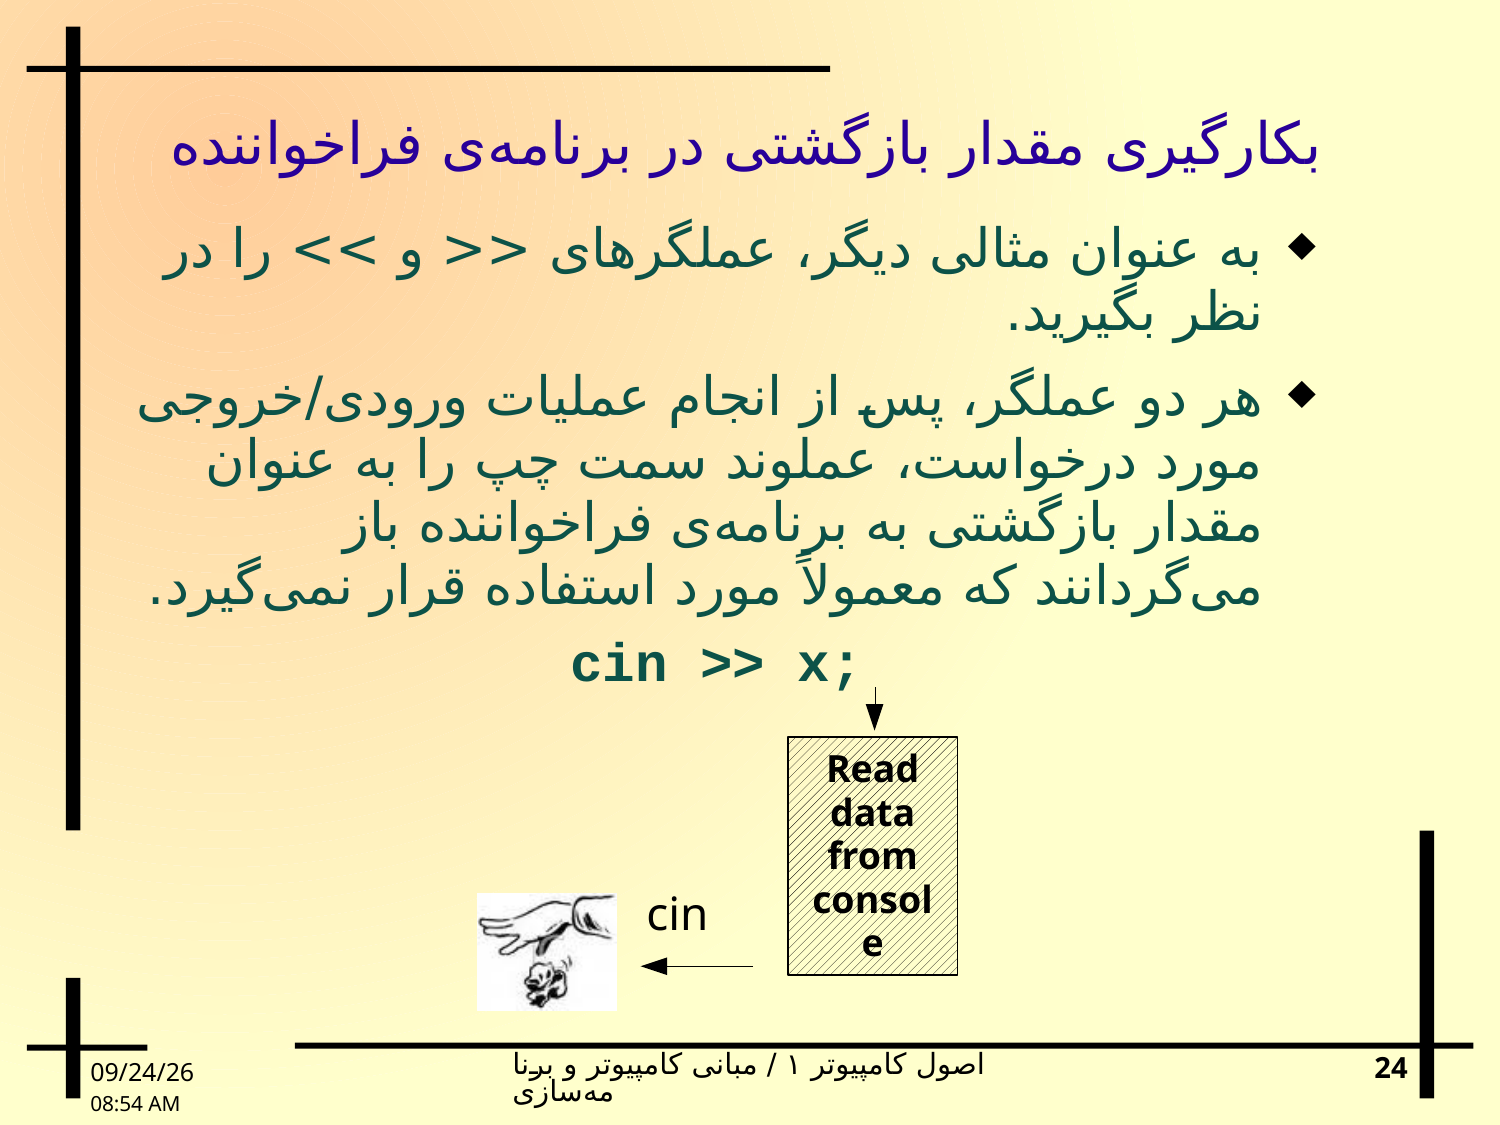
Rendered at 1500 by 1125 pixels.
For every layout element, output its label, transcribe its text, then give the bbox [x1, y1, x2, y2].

text_box cin [627, 876, 728, 952]
text_box Read data from console [788, 736, 958, 976]
list به عنوان مثالی دیگر، عملگرهای << و >> را در نظر بگیرید. هر دو عملگر، پس از انجام عملیات ورودی/خروجی مورد درخواست، عملوند سمت چپ را به عنوان مقدار بازگشتی به برنامه‌ی فراخواننده باز می‌گردانند که معمولاً مورد استفاده قرار نمی‌گیرد. [126, 217, 1388, 663]
list cin >> x; [570, 629, 890, 711]
picture [477, 893, 617, 1011]
title بکارگیری مقدار بازگشتی در برنامه‌ی فراخواننده [131, 85, 1361, 205]
